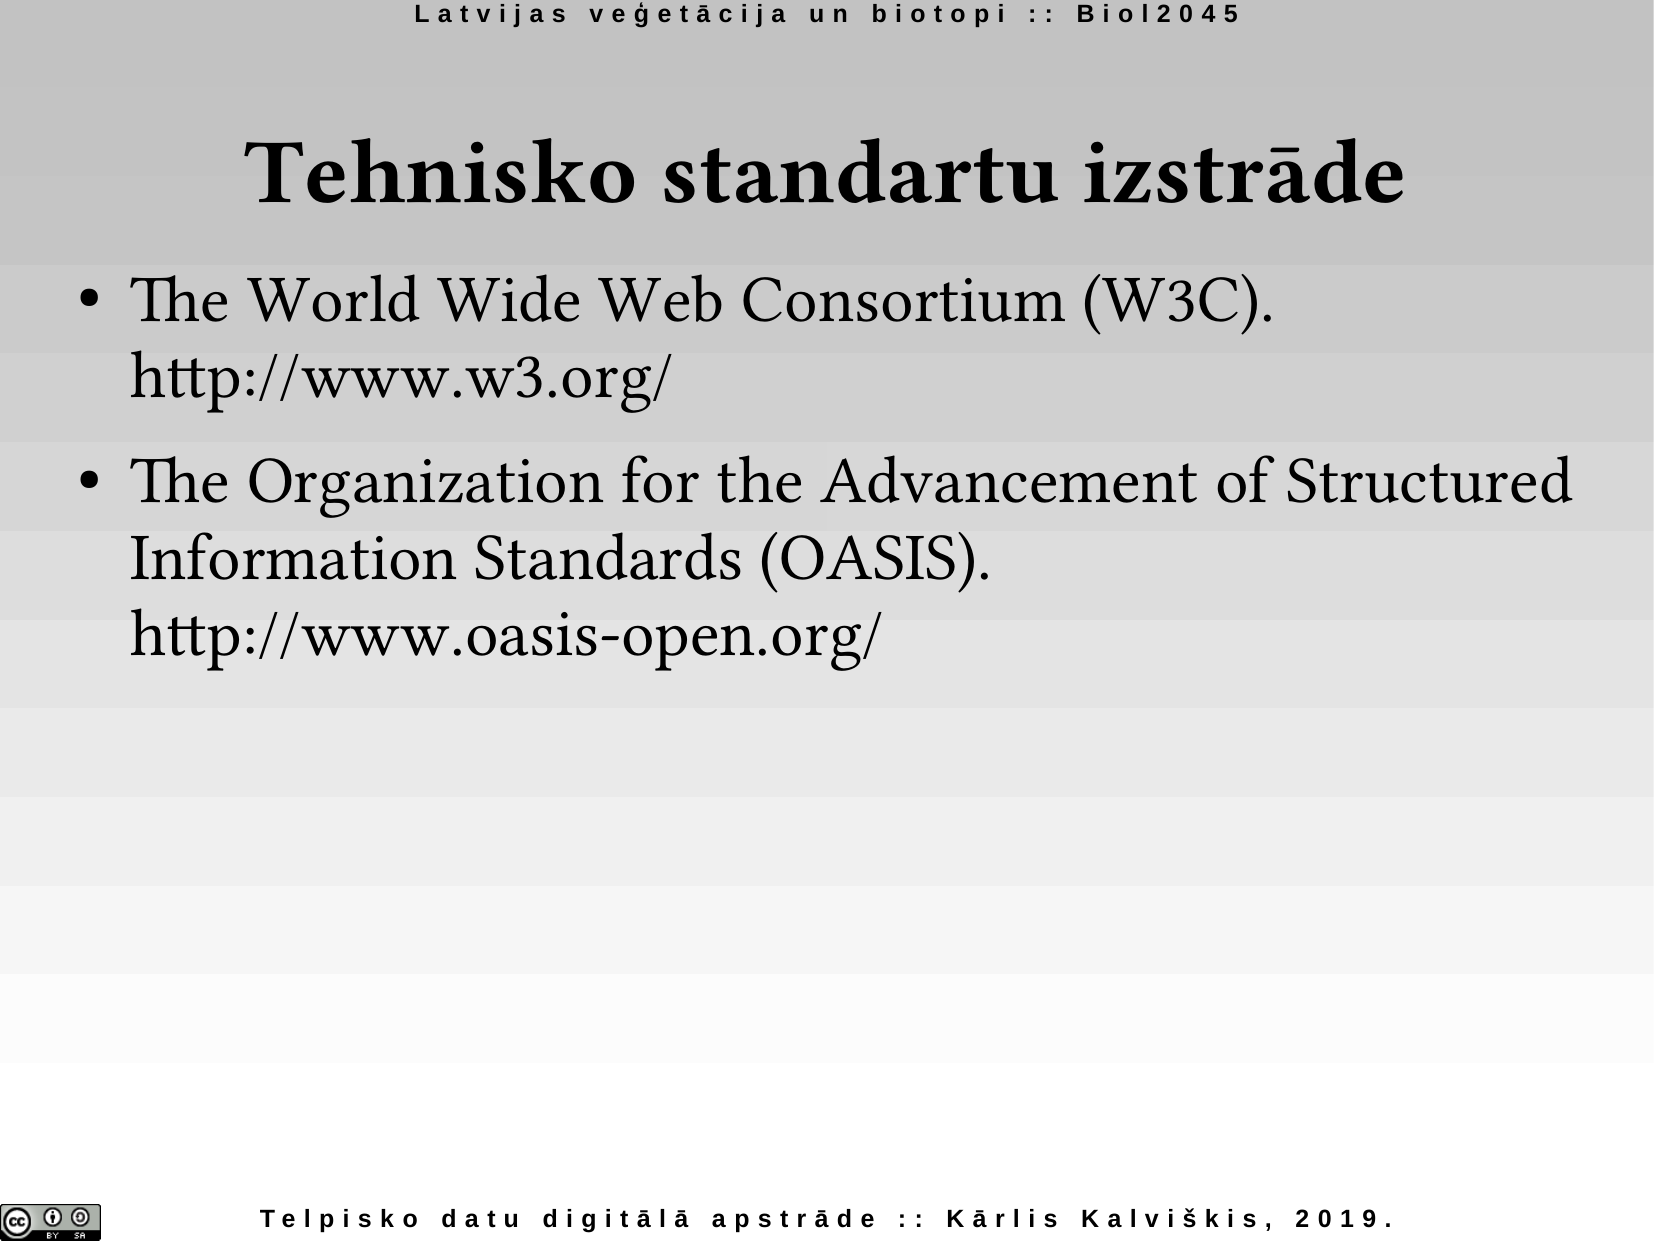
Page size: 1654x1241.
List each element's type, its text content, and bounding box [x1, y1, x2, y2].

list The World Wide Web Consortium (W3C). http://www.w3.org/ The Organization for the Advancement of Structured Information Standards (OASIS). http://www.oasis-open.org/ [59, 261, 1596, 1175]
title Tehnisko standartu izstrāde [29, 49, 1625, 296]
picture [0, 0, 1654, 1241]
